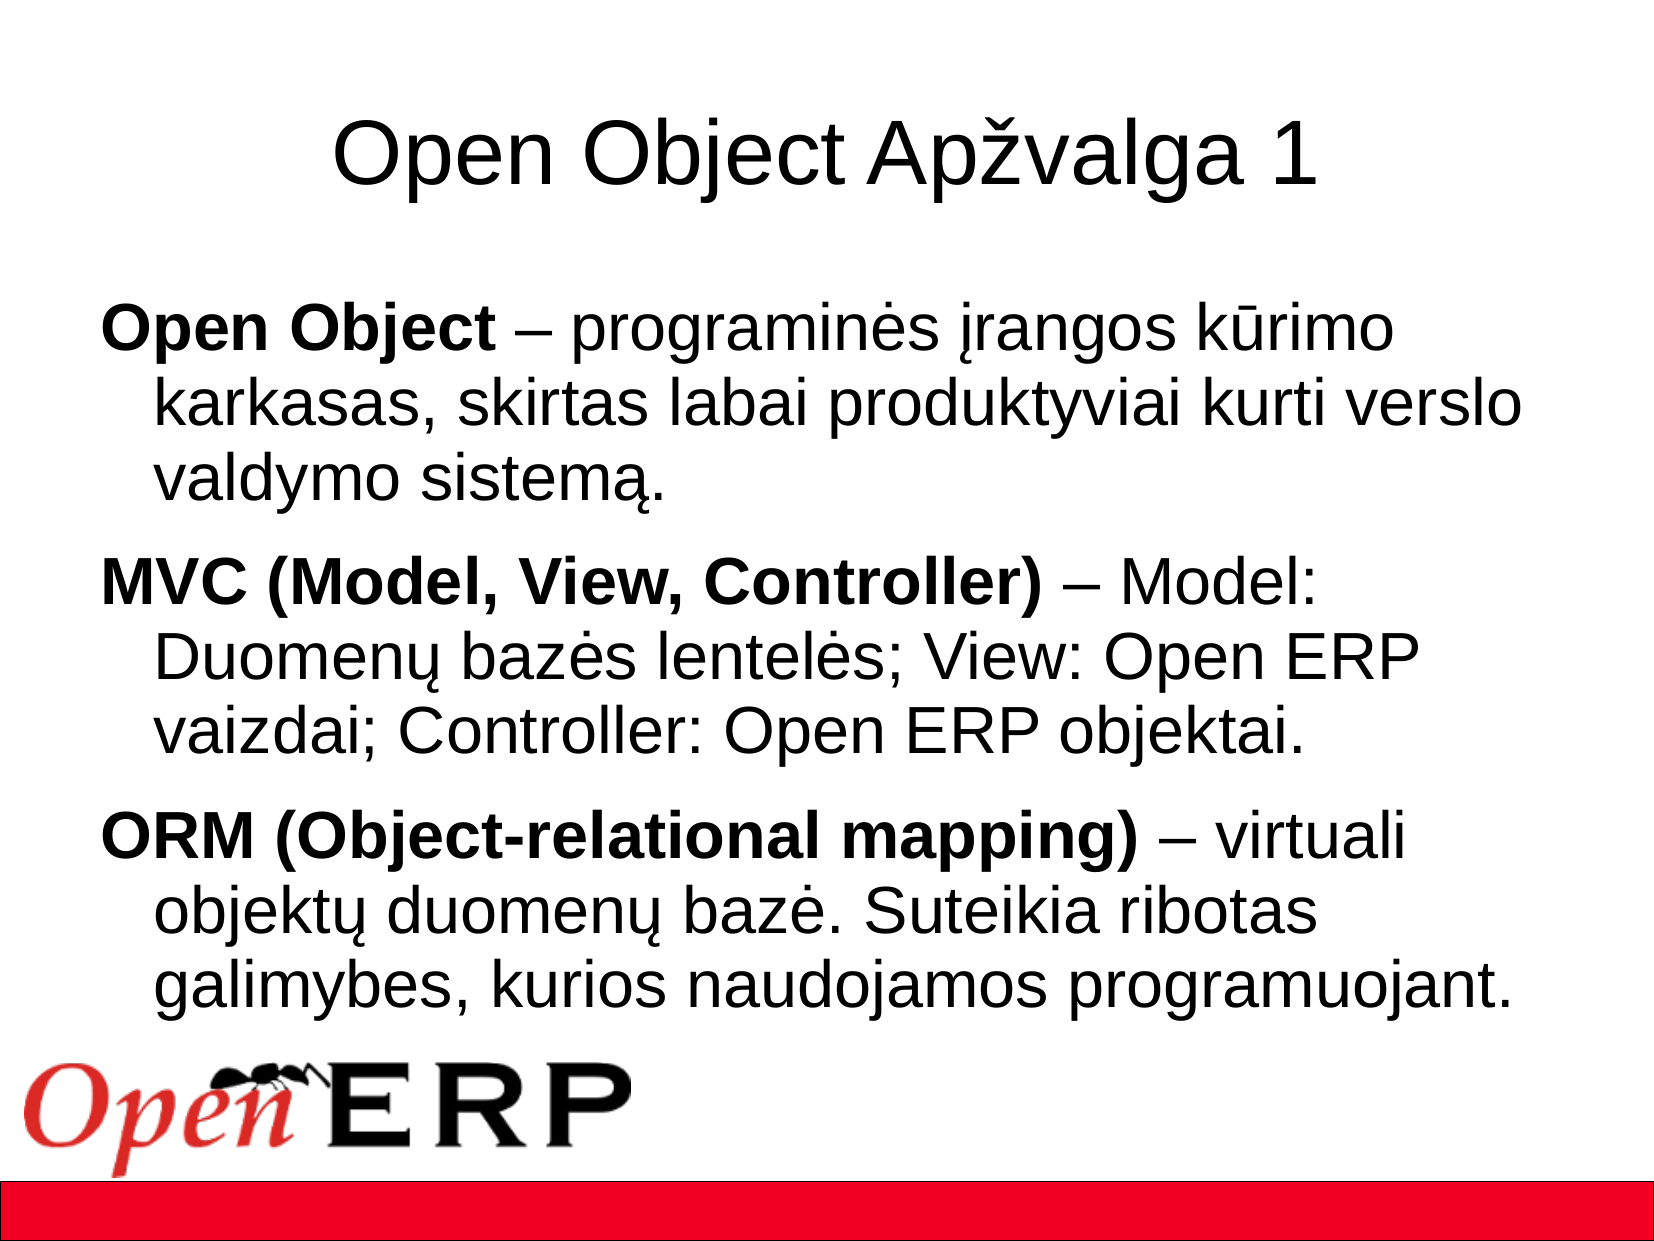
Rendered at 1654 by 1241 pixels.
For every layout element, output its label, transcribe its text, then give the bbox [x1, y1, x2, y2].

picture [24, 1062, 631, 1178]
list Open Object – programinės įrangos kūrimo karkasas, skirtas labai produktyviai kurti verslo valdymo sistemą. MVC (Model, View, Controller) – Model: Duomenų bazės lentelės; View: Open ERP vaizdai; Controller: Open ERP objektai. ORM (Object-relational mapping) – virtuali objektų duomenų bazė. Suteikia ribotas galimybes, kurios naudojamos programuojant. [82, 290, 1571, 1123]
title Open Object Apžvalga 1 [82, 56, 1571, 250]
